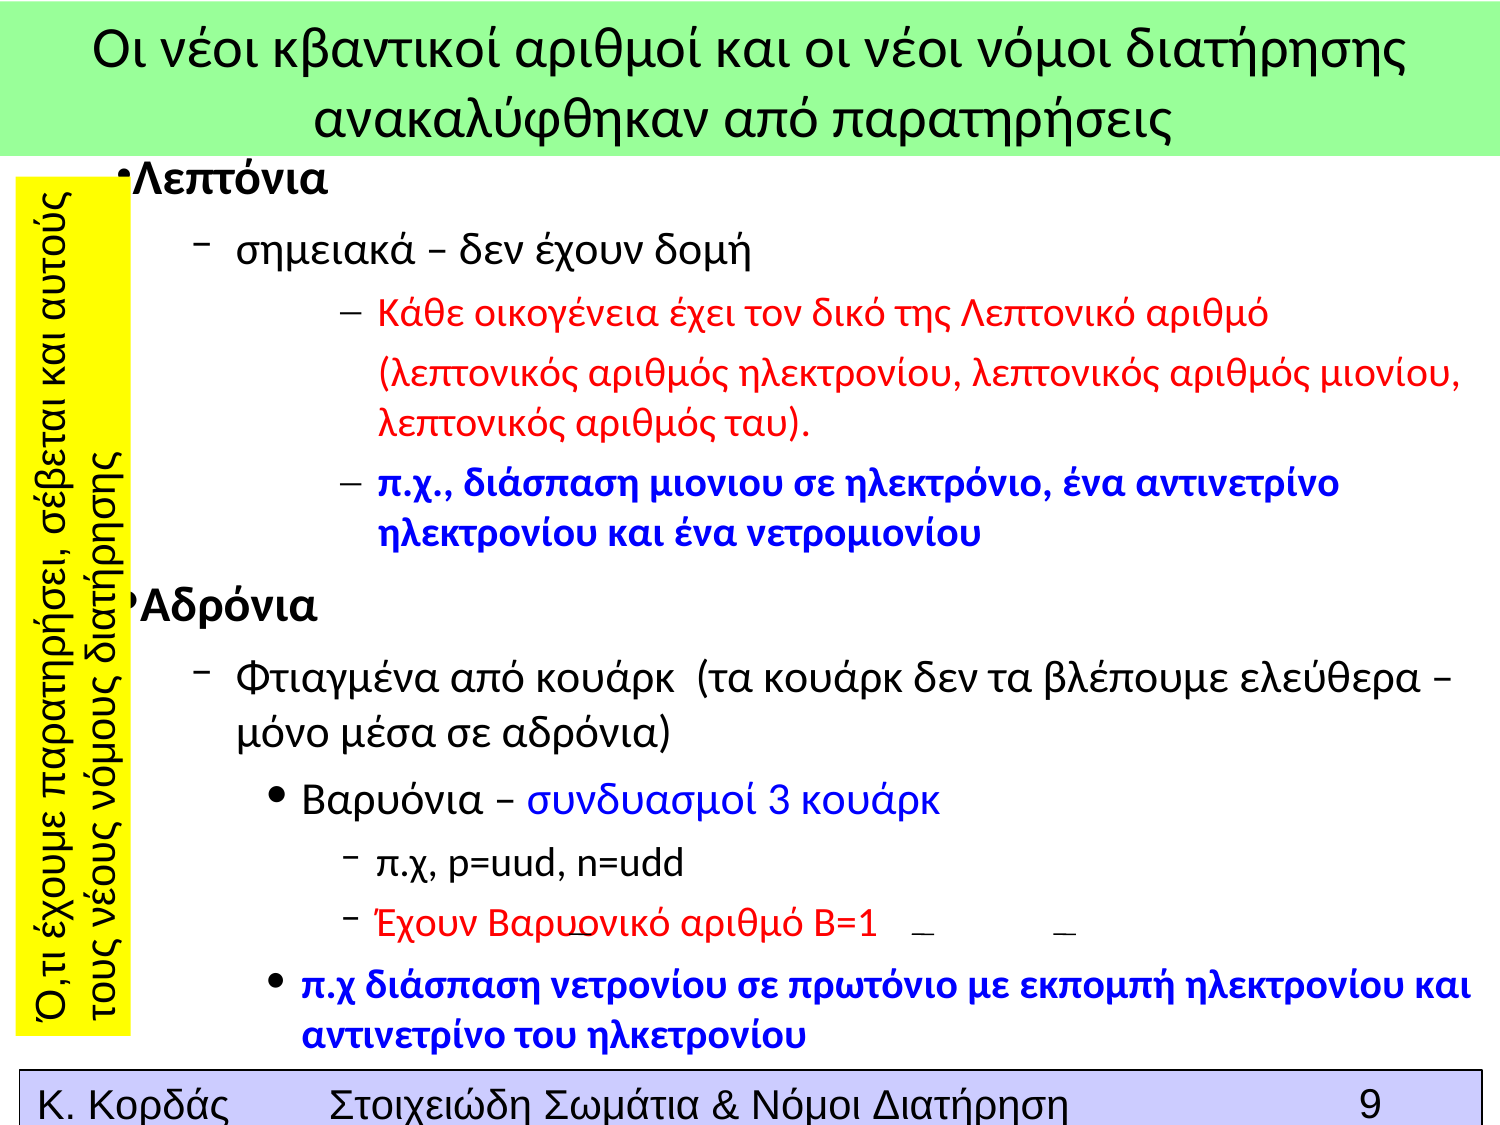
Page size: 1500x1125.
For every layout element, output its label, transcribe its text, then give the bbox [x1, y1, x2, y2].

text_box Λεπτόνια σημειακά – δεν έχουν δομή Κάθε οικογένεια έχει τον δικό της Λεπτονικό αριθμό (λεπτονικός αριθμός ηλεκτρονίου, λεπτονικός αριθμός μιονίου, λεπτονικός αριθμός ταυ). π.χ., διάσπαση μιονιου σε ηλεκτρόνιο, ένα αντινετρίνο ηλεκτρονίου και ένα νετρομιονίου Αδρόνια Φτιαγμένα από κουάρκ (τα κουάρκ δεν τα βλέπουμε ελεύθερα – μόνο μέσα σε αδρόνια) Βαρυόνια – συνδυασμοί 3 κουάρκ π.χ, p=uud, n=udd Έχουν Bαρυονικό αριθμό B=1 π.χ διάσπαση νετρονίου σε πρωτόνιο με εκπομπή ηλεκτρονίου και αντινετρίνο του ηλκετρονίου [100, 137, 1500, 995]
text_box Ό,τι έχουμε παρατηρήσει, σέβεται και αυτούς τους νέους νόμους διατήρησης [15, 179, 131, 1036]
text_box Οι νέοι κβαντικοί αριθμοί και οι νέοι νόμοι διατήρησης ανακαλύφθηκαν από παρατηρήσεις [0, 1, 1500, 156]
